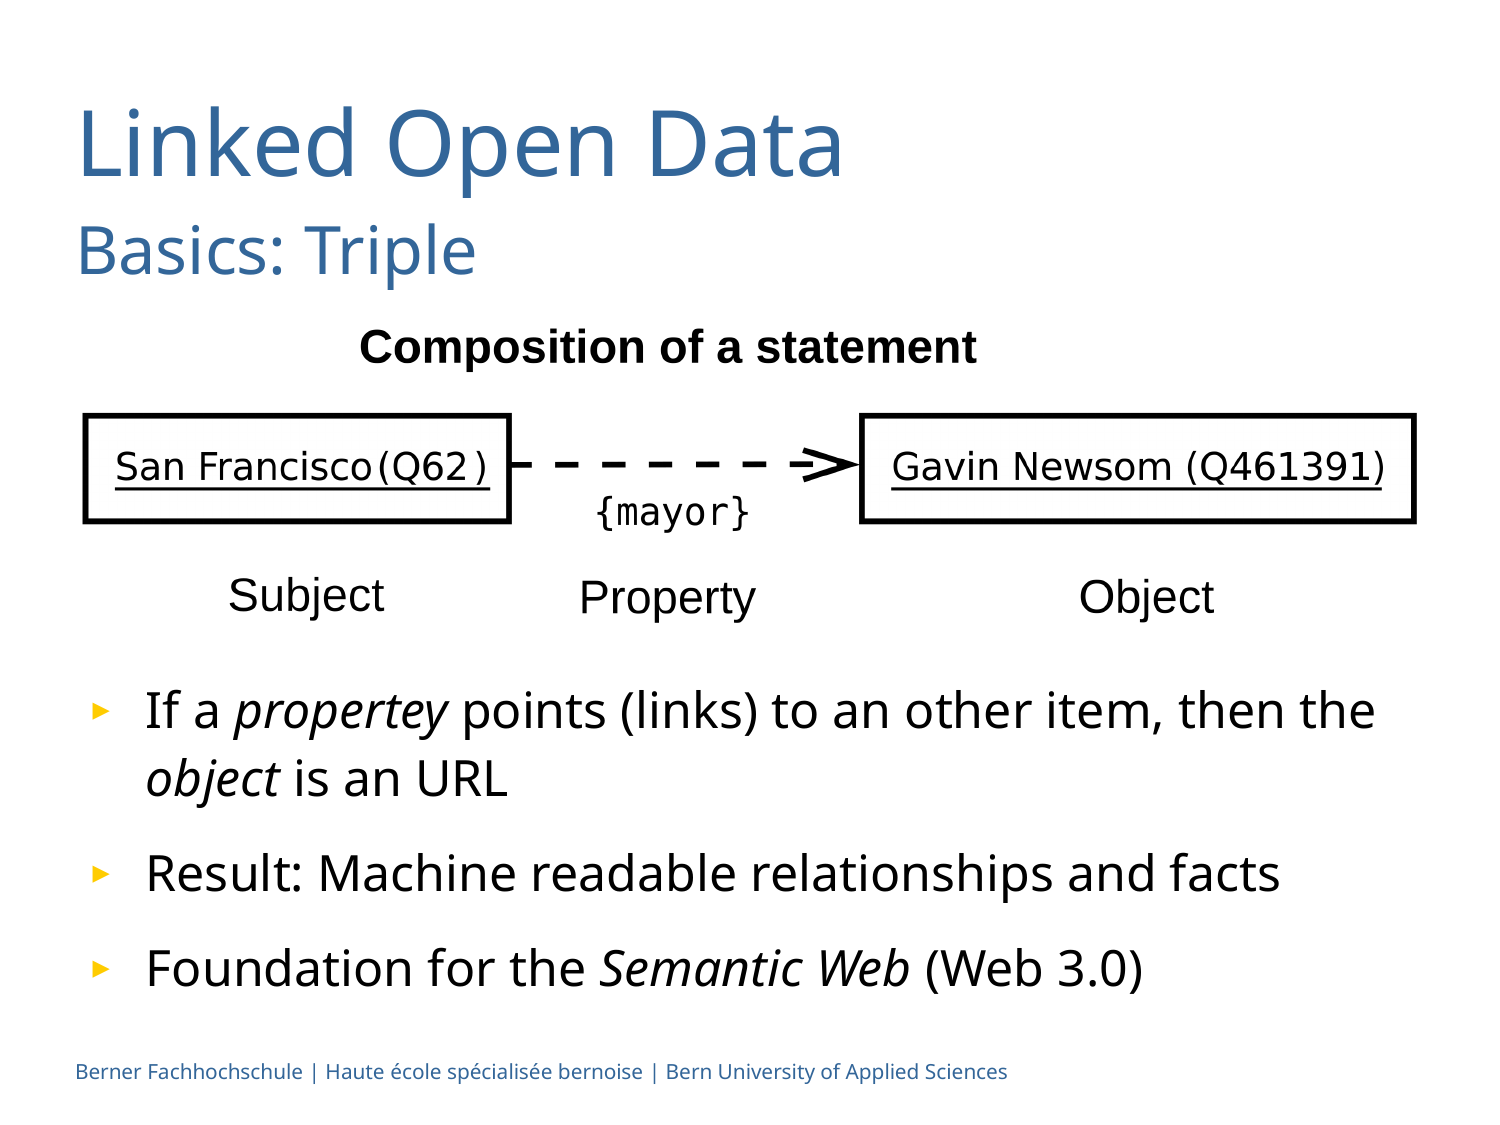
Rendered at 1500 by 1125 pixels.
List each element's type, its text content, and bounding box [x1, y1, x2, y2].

picture [74, 320, 1425, 632]
list If a propertey points (links) to an other item, then the object is an URL Result: Machine readable relationships and facts Foundation for the Semantic Web (Web 3.0) [75, 674, 1425, 1036]
title Linked Open Data Basics: Triple [75, 64, 1425, 308]
